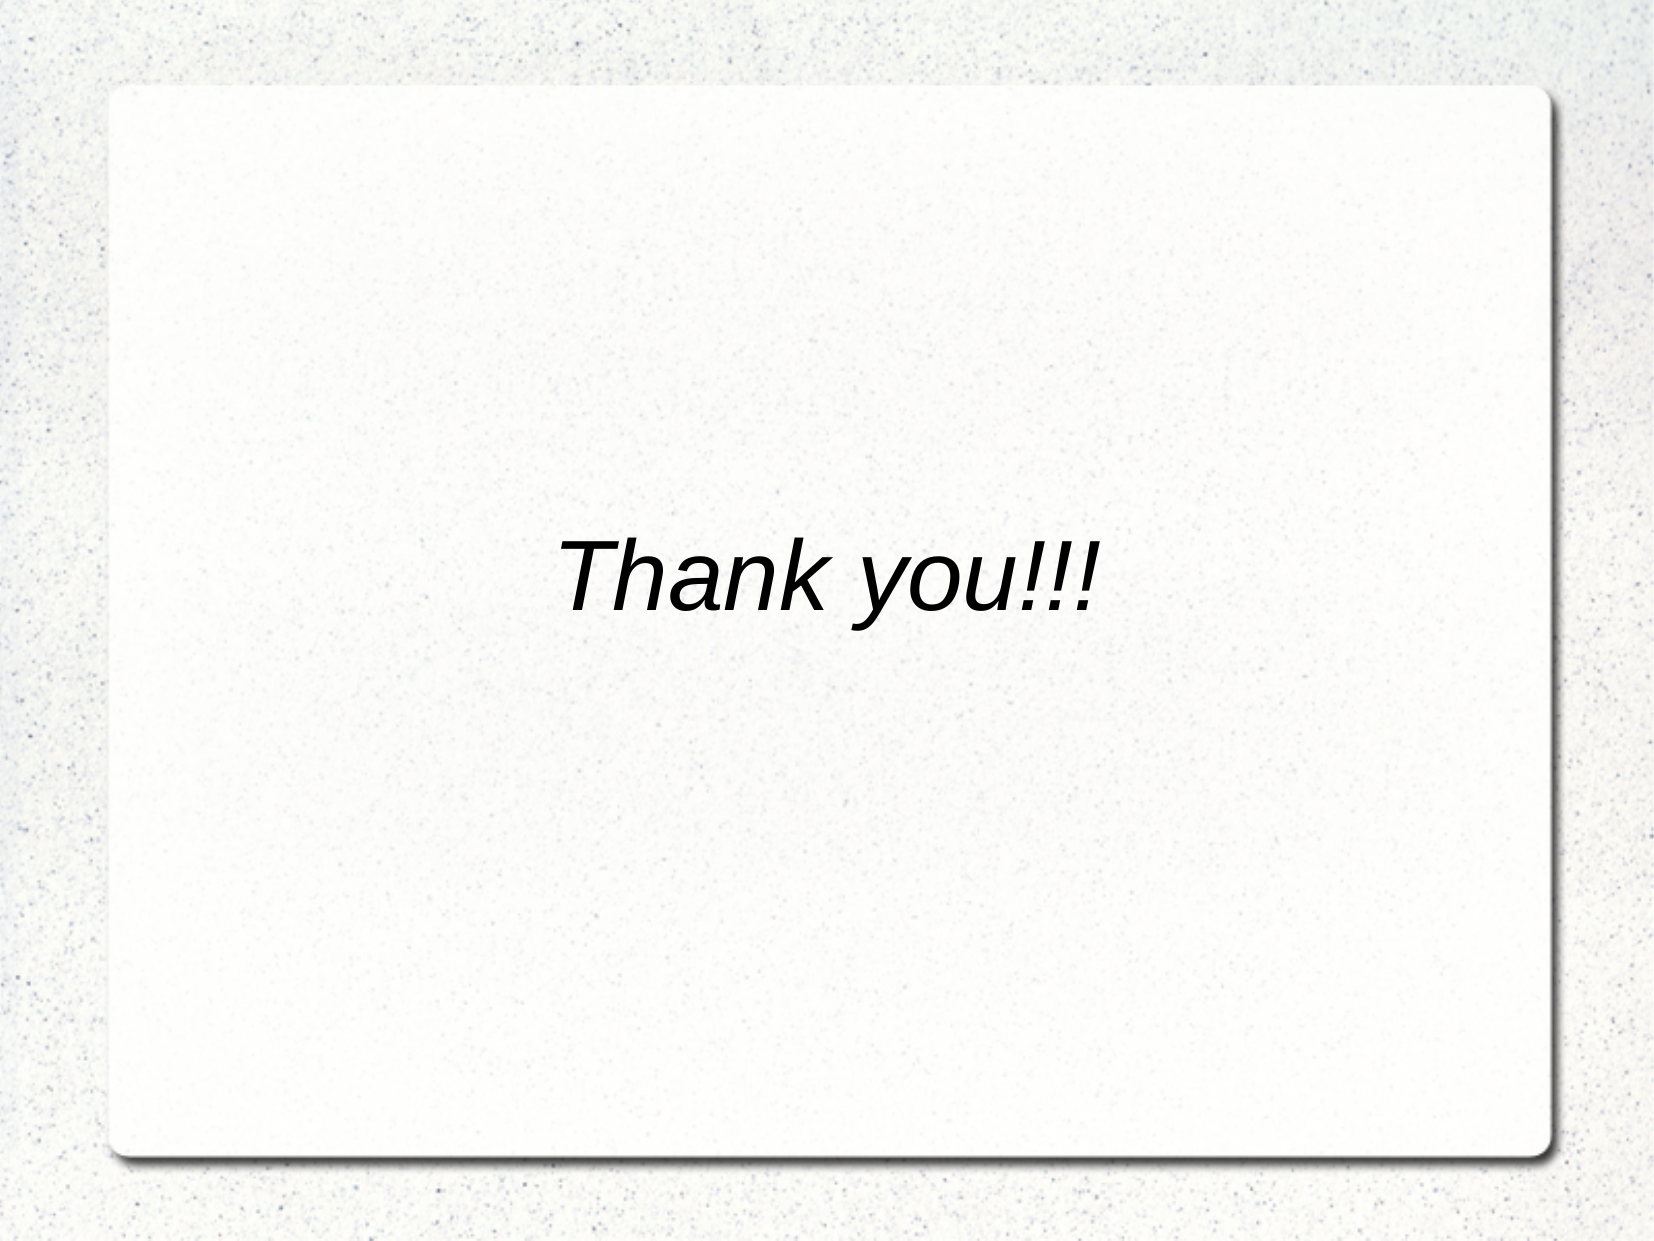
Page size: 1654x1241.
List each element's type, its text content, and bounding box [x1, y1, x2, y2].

picture [0, 0, 1654, 1241]
subtitle Thank you!!! [118, 96, 1536, 1056]
